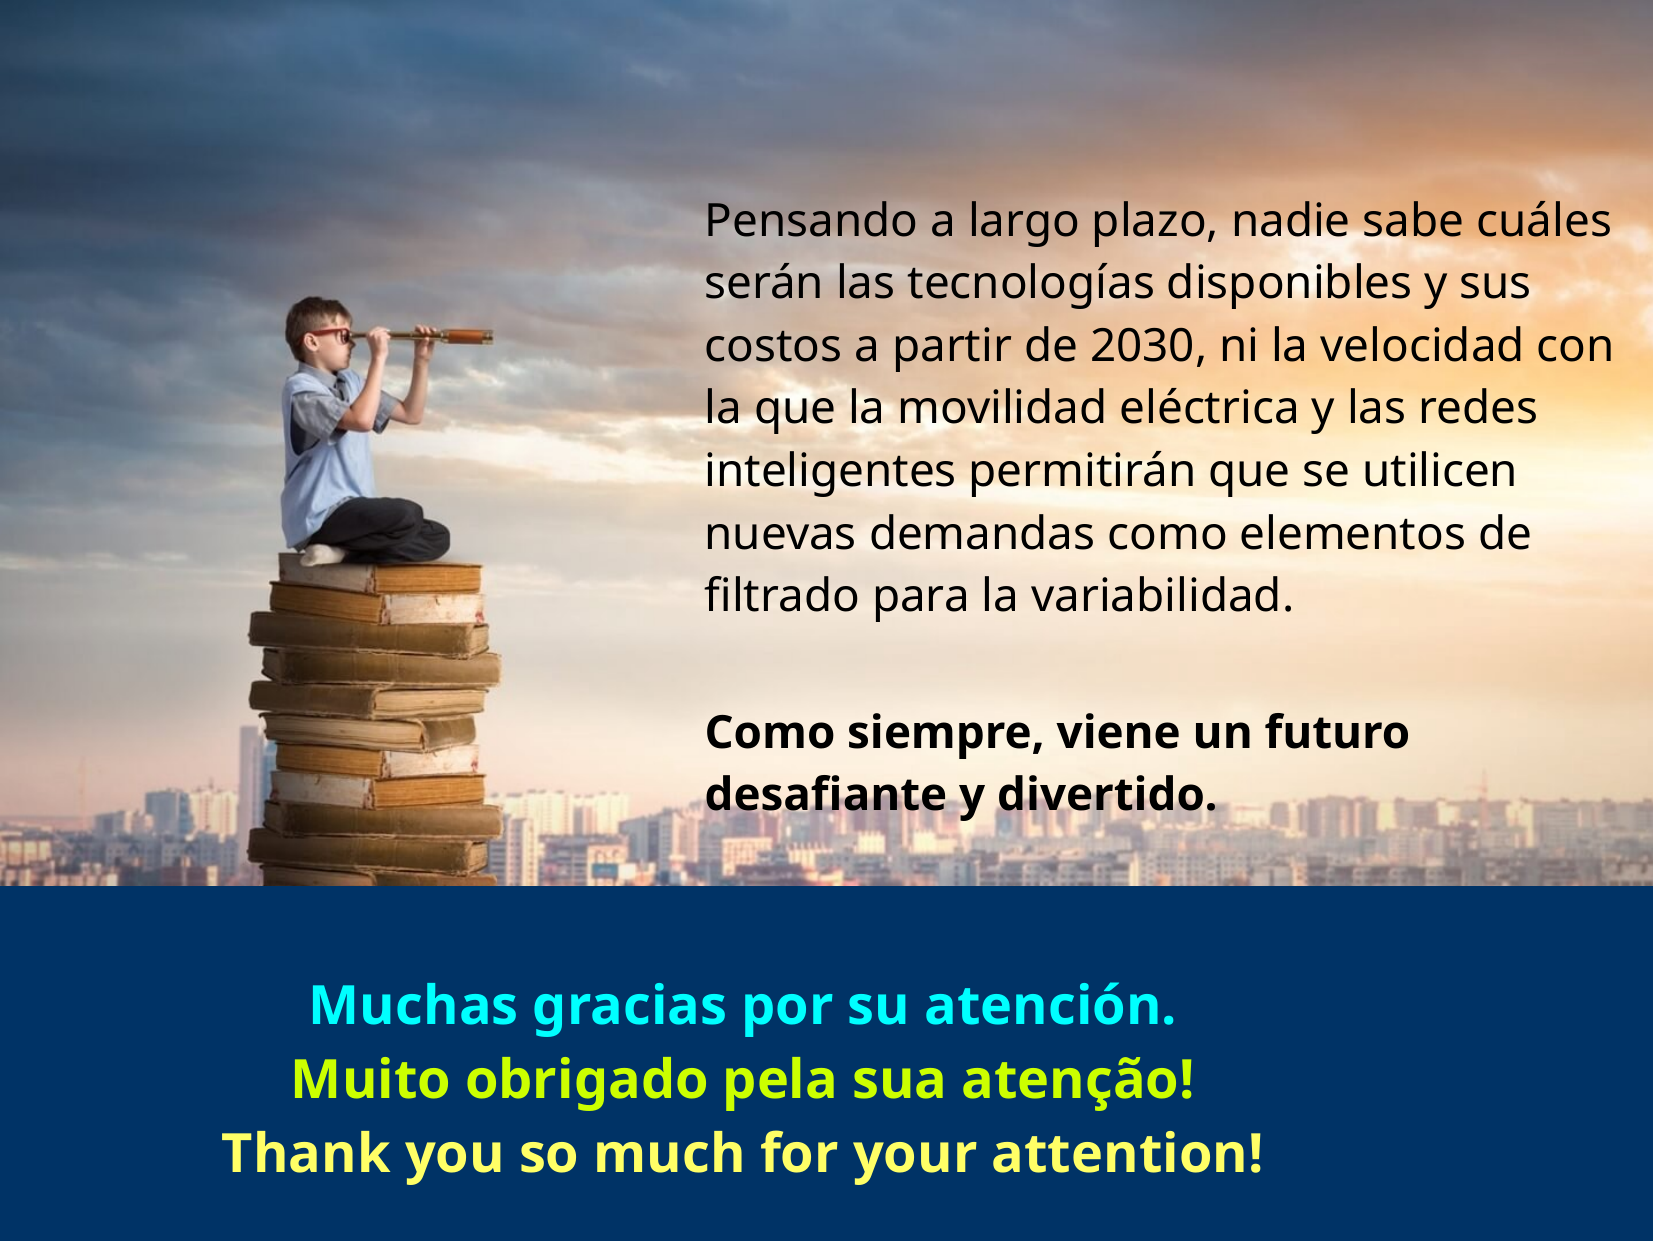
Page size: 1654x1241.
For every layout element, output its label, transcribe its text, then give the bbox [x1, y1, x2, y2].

title Muchas gracias por su atención. Muito obrigado pela sua atenção! Thank you so much for your attention! [194, 945, 1485, 1186]
picture [0, 0, 1653, 886]
text_box Pensando a largo plazo, nadie sabe cuáles serán las tecnologías disponibles y sus costos a partir de 2030, ni la velocidad con la que la movilidad eléctrica y las redes inteligentes permitirán que se utilicen nuevas demandas como elementos de filtrado para la variabilidad. Como siempre, viene un futuro desafiante y divertido. [689, 180, 1650, 886]
text_box [0, 886, 1653, 1241]
